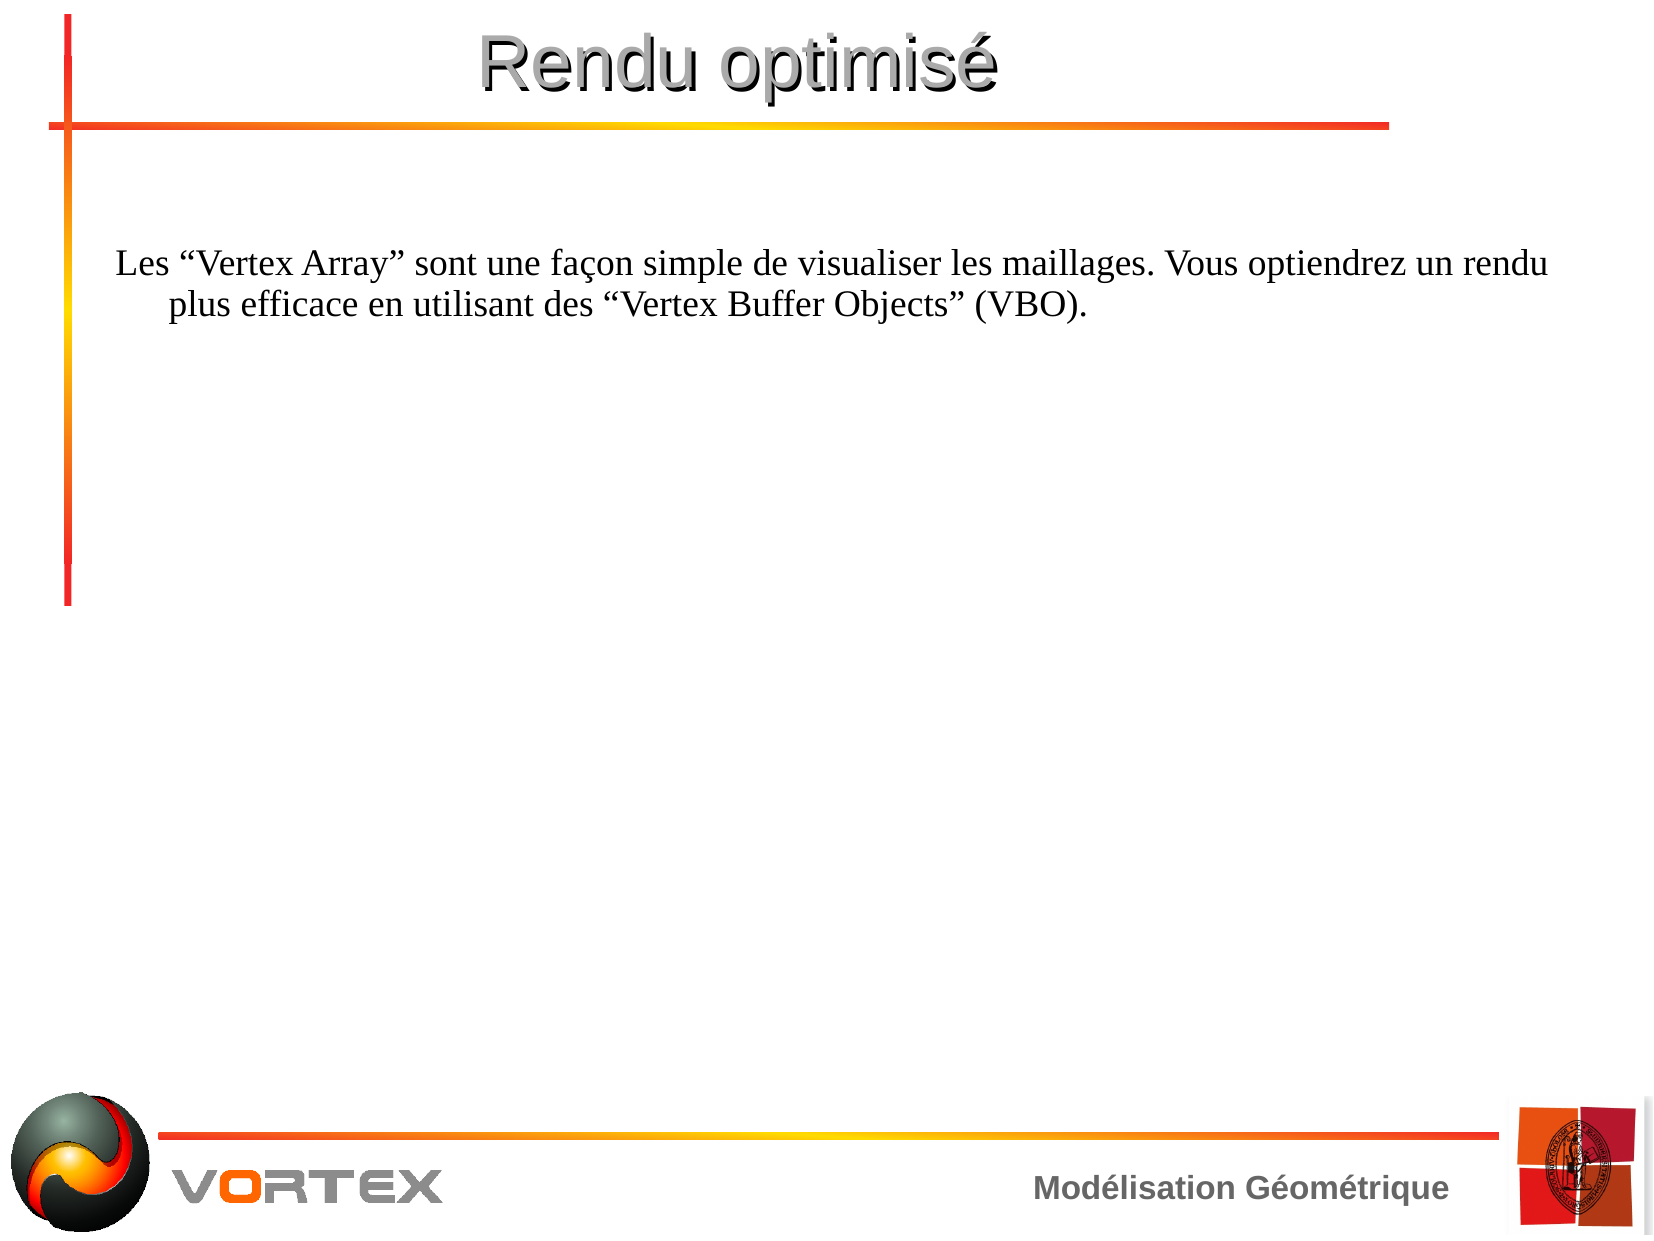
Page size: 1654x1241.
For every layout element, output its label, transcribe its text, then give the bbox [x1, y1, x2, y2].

title Rendu optimisé [82, 11, 1392, 113]
picture [1505, 1096, 1653, 1235]
list Les “Vertex Array” sont une façon simple de visualiser les maillages. Vous optiendrez un rendu plus efficace en utilisant des “Vertex Buffer Objects” (VBO). [97, 241, 1571, 540]
picture [11, 1092, 443, 1232]
